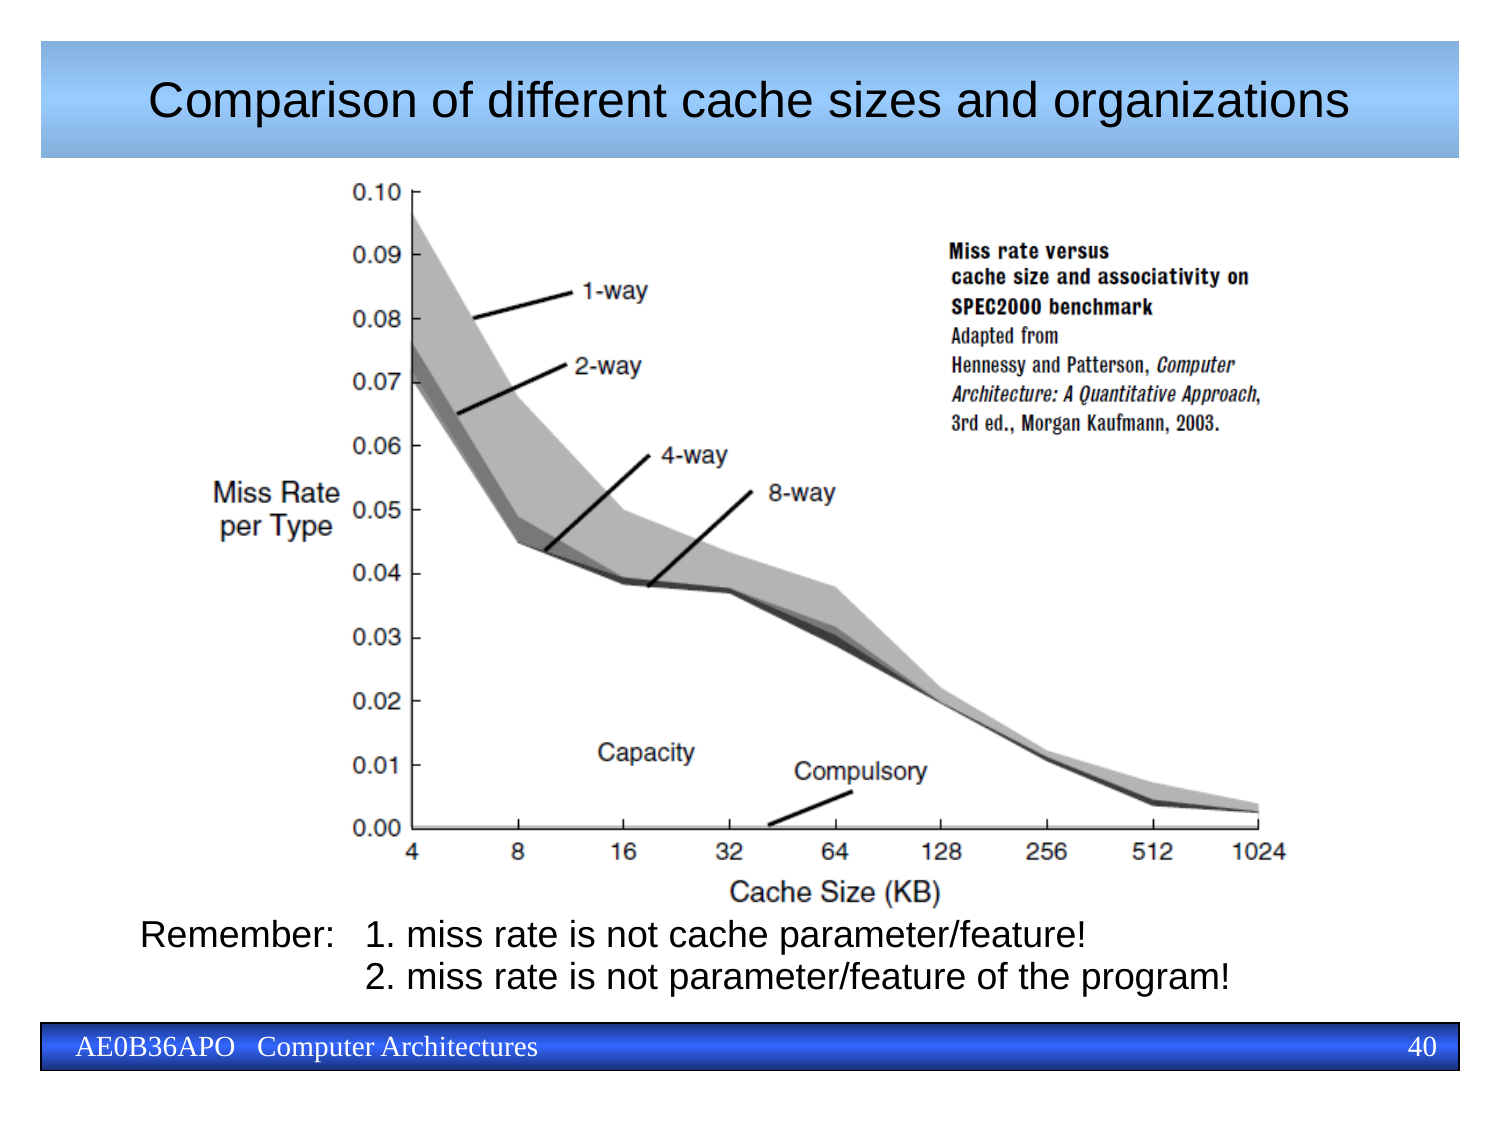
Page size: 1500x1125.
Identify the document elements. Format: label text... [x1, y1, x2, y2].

picture [947, 239, 1273, 439]
text_box [188, 160, 1300, 905]
title Comparison of different cache sizes and organizations [41, 41, 1459, 158]
text_box Remember: 1. miss rate is not cache parameter/feature! 2. miss rate is not parameter/feature of the program! [124, 905, 1363, 1005]
